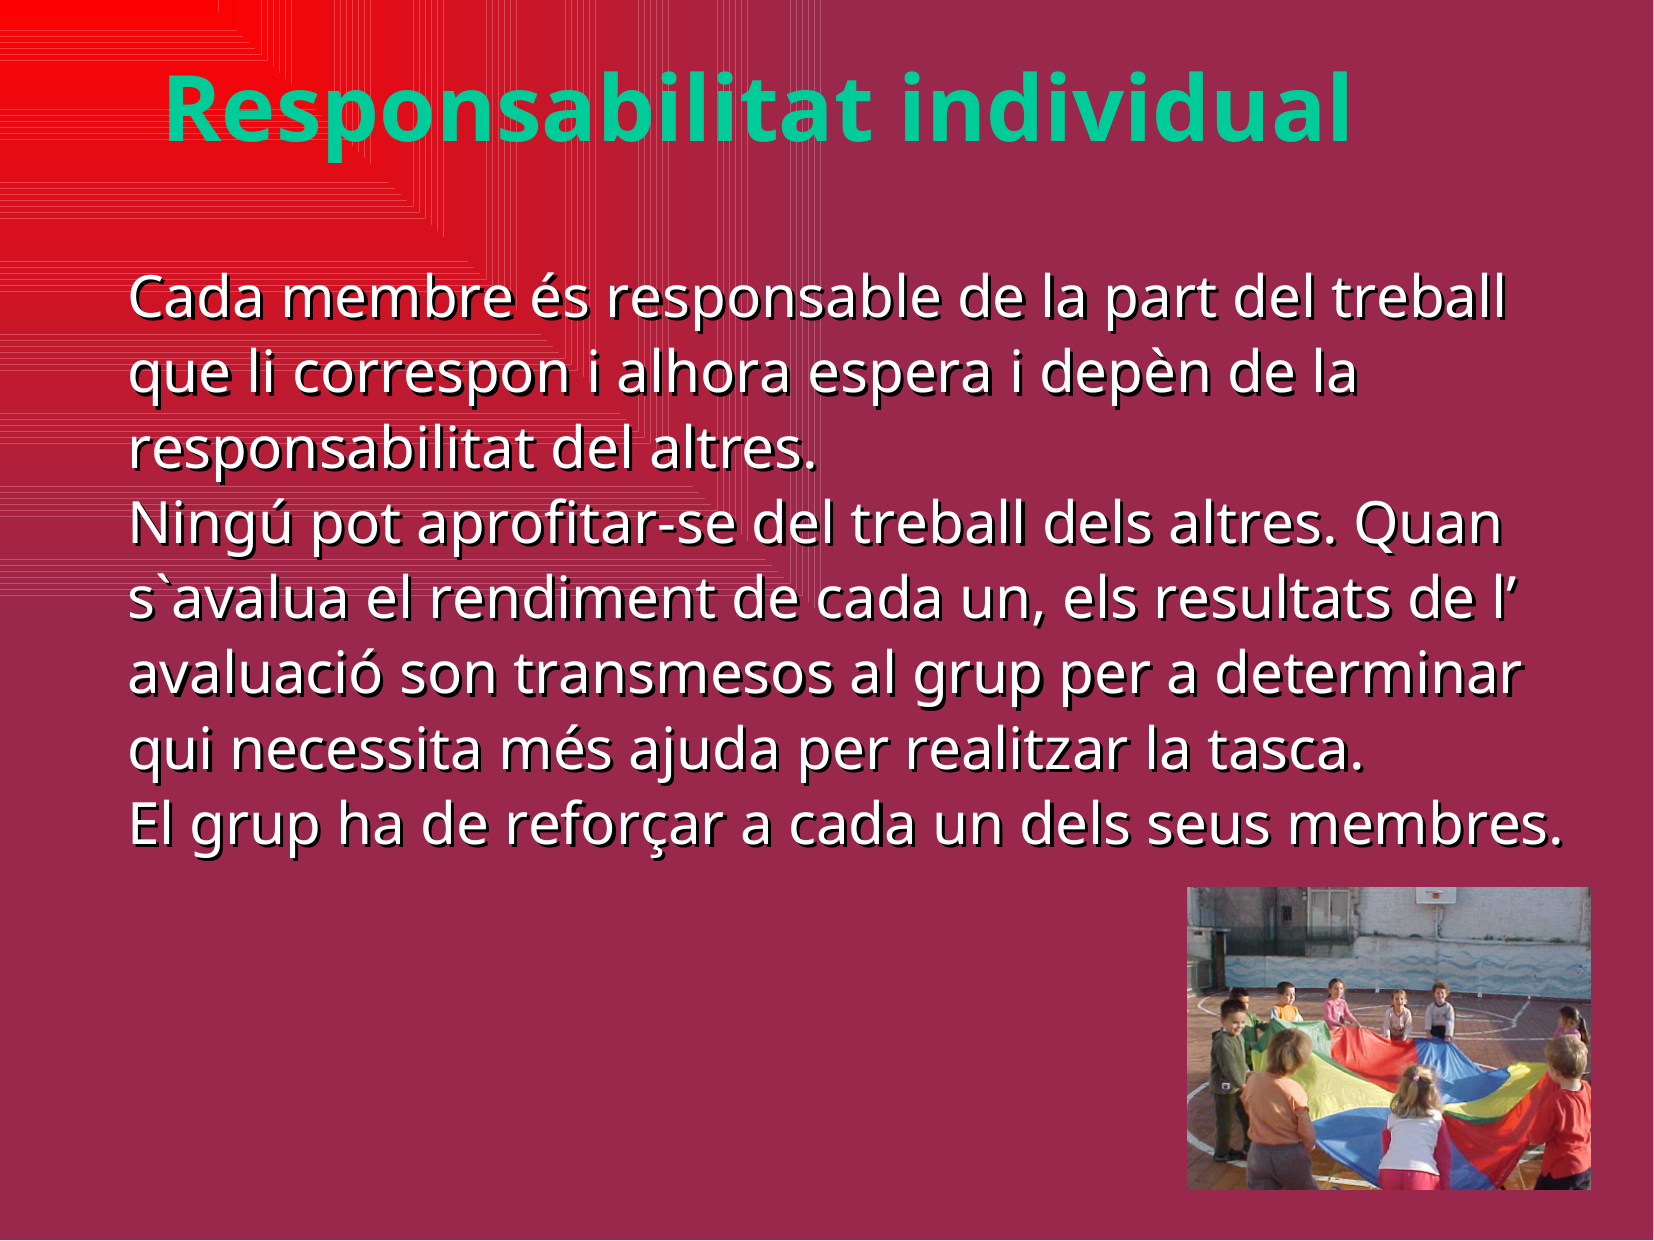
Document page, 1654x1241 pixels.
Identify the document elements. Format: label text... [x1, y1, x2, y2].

picture [1187, 887, 1591, 1190]
title Cada membre és responsable de la part del treball que li correspon i alhora espera i depèn de la responsabilitat del altres. Ningú pot aprofitar-se del treball dels altres. Quan s`avalua el rendiment de cada un, els resultats de l’ avaluació son transmesos al grup per a determinar qui necessita més ajuda per realitzar la tasca. El grup ha de reforçar a cada un dels seus membres. [112, 249, 1613, 1082]
text_box Responsabilitat individual [161, 50, 1355, 182]
